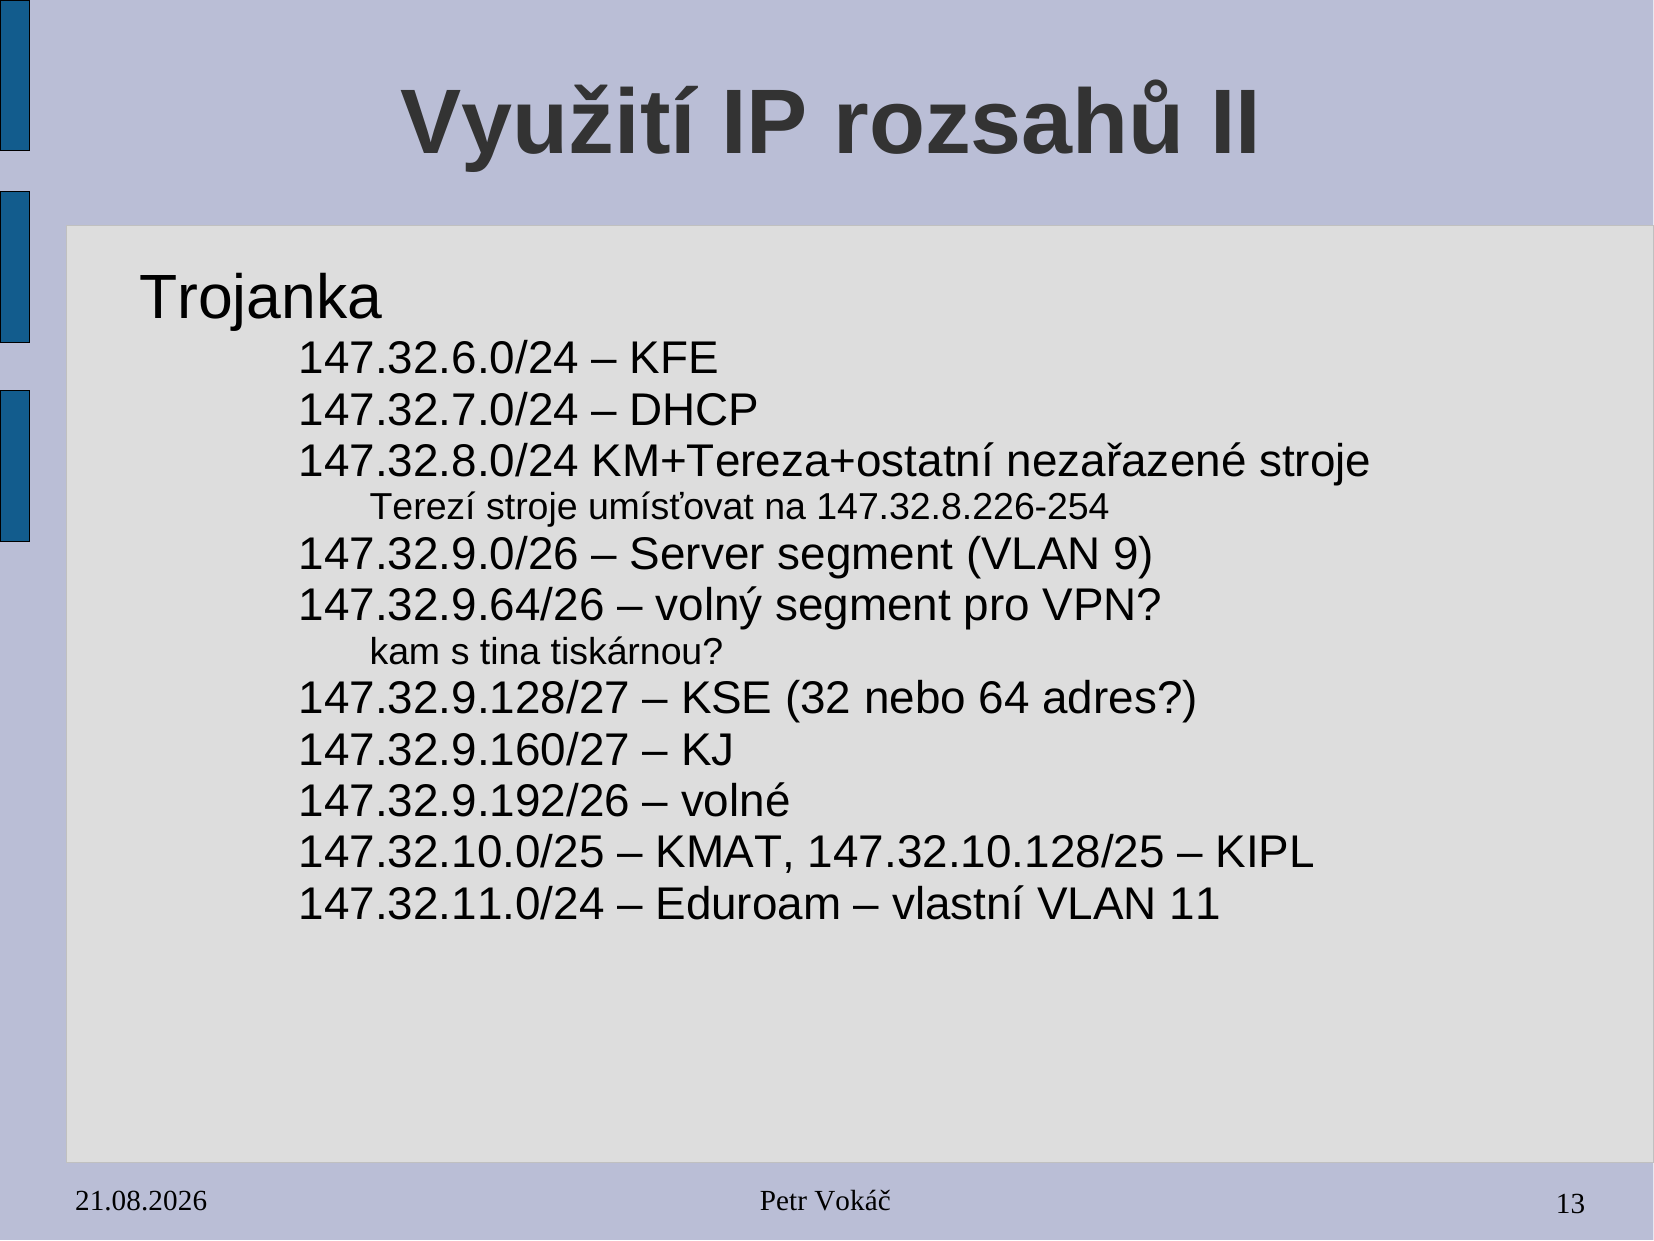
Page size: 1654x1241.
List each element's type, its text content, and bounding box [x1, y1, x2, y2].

title Využití IP rozsahů II [125, 17, 1538, 226]
list Trojanka 147.32.6.0/24 – KFE 147.32.7.0/24 – DHCP 147.32.8.0/24 KM+Tereza+ostatní nezařazené stroje Terezí stroje umísťovat na 147.32.8.226-254 147.32.9.0/26 – Server segment (VLAN 9) 147.32.9.64/26 – volný segment pro VPN? kam s tina tiskárnou? 147.32.9.128/27 – KSE (32 nebo 64 adres?) 147.32.9.160/27 – KJ 147.32.9.192/26 – volné 147.32.10.0/25 – KMAT, 147.32.10.128/25 – KIPL 147.32.11.0/24 – Eduroam – vlastní VLAN 11 [121, 262, 1576, 1163]
